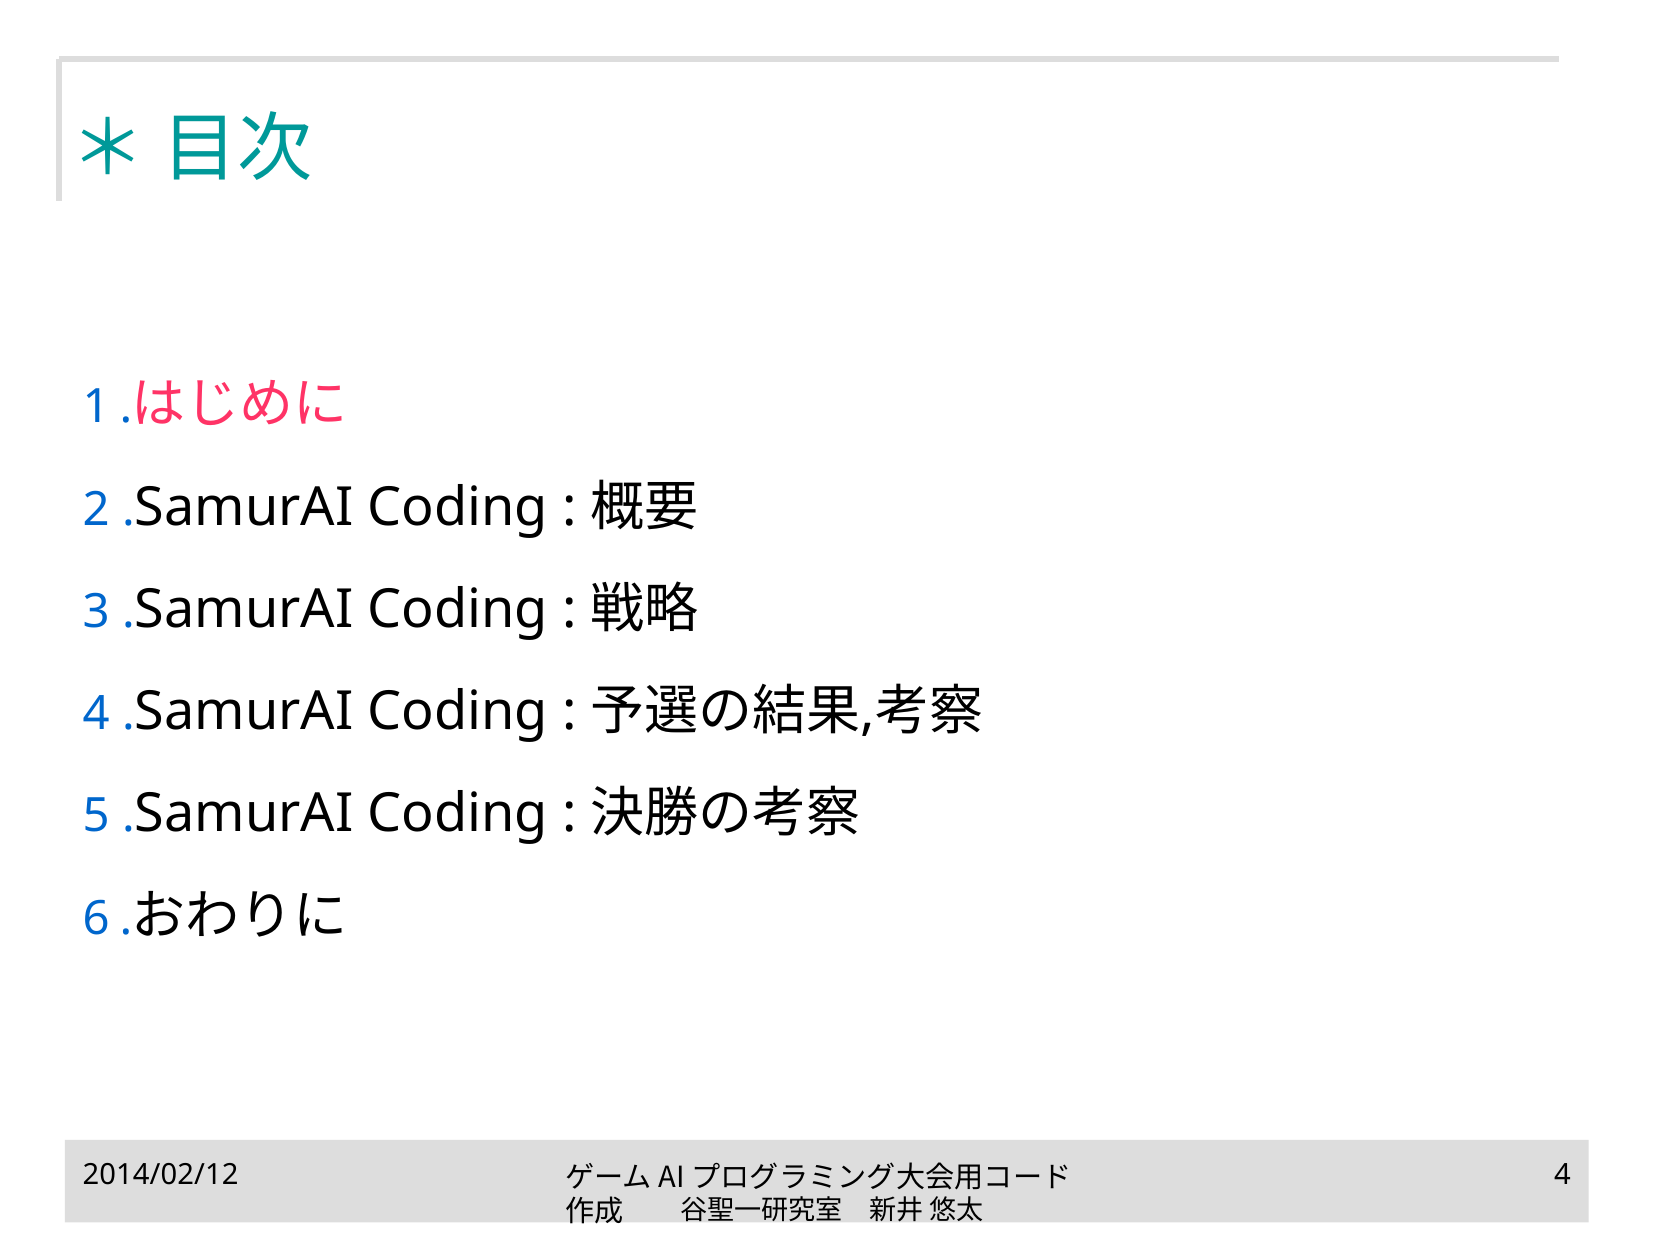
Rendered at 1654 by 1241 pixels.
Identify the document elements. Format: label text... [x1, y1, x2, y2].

list はじめに SamurAI Coding : 概要 SamurAI Coding : 戦略 SamurAI Coding : 予選の結果,考察 SamurAI Coding : 決勝の考察 おわりに [82, 360, 1571, 951]
title ＊ 目次 [70, 94, 1560, 189]
